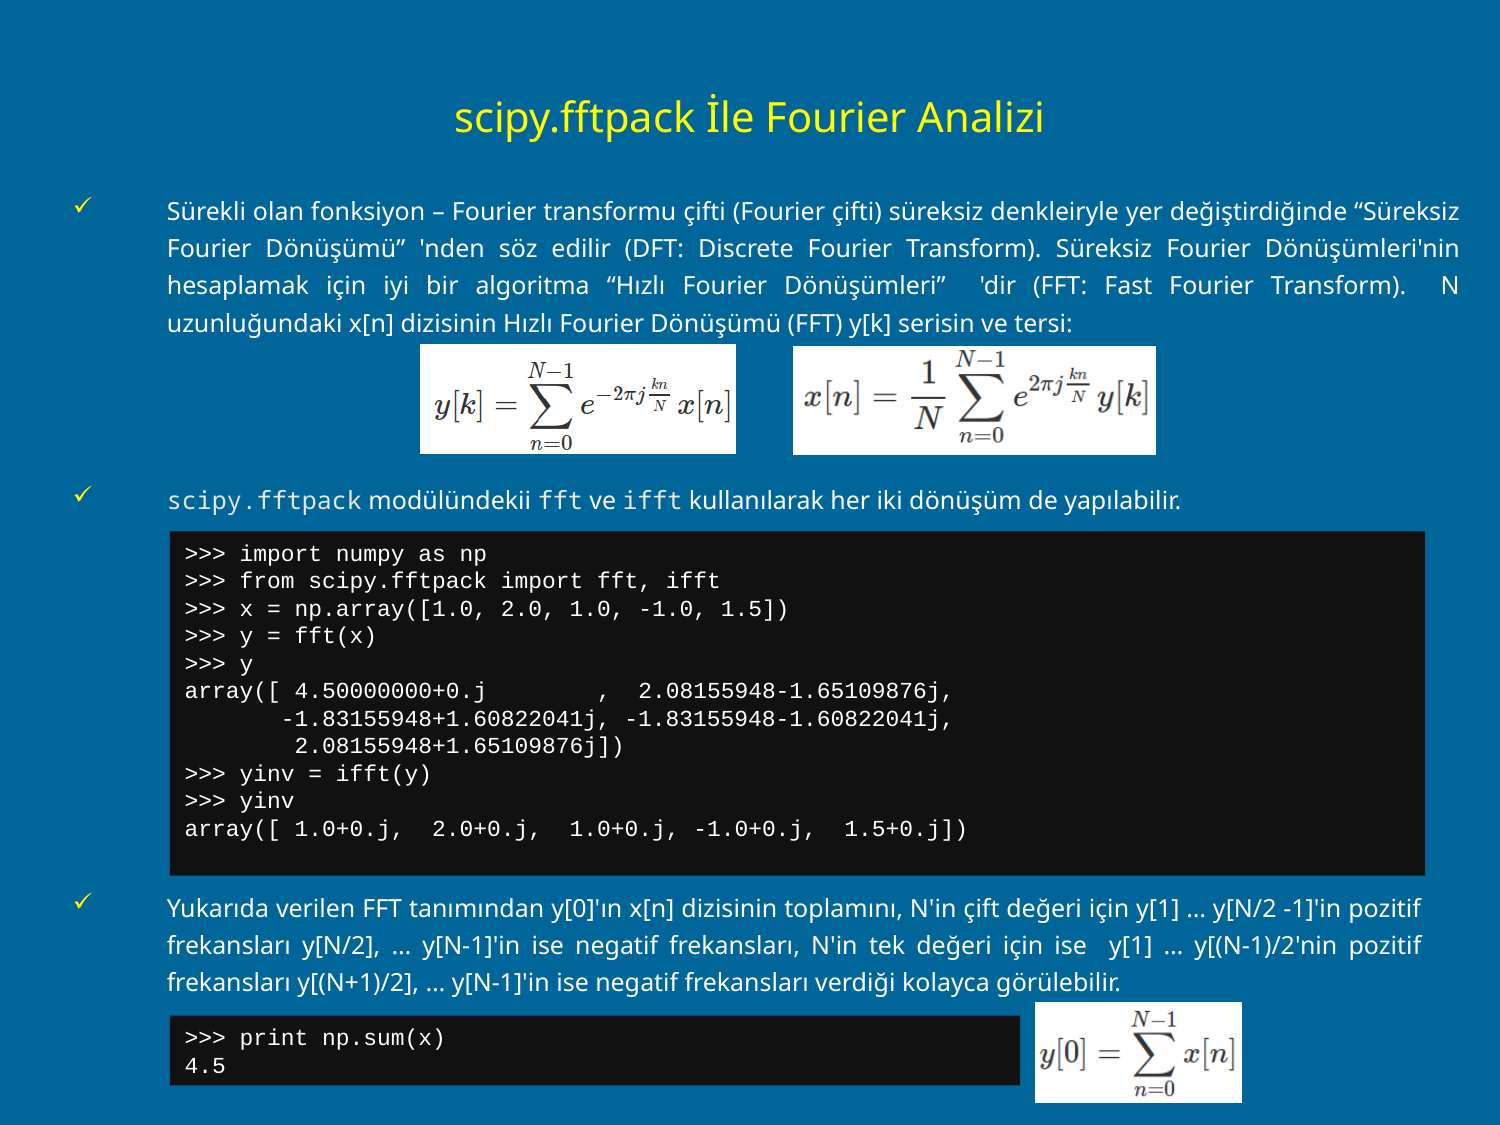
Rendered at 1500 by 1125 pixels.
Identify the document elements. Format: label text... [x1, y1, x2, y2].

list scipy.fftpack modülündekii fft ve ifft kullanılarak her iki dönüşüm de yapılabilir. [21, 468, 1488, 526]
text_box >>> print np.sum(x) 4.5 [169, 1015, 1021, 1086]
picture [1036, 1003, 1241, 1102]
title scipy.fftpack İle Fourier Analizi [146, 62, 1354, 169]
picture [794, 347, 1155, 454]
list Yukarıda verilen FFT tanımından y[0]'ın x[n] dizisinin toplamını, N'in çift değeri için y[1] … y[N/2 -1]'in pozitif frekansları y[N/2], … y[N-1]'in ise negatif frekansları, N'in tek değeri için ise y[1] … y[(N-1)/2'nin pozitif frekansları y[(N+1)/2], … y[N-1]'in ise negatif frekansları verdiği kolayca görülebilir. [21, 876, 1488, 970]
list Sürekli olan fonksiyon – Fourier transformu çifti (Fourier çifti) süreksiz denkleiryle yer değiştirdiğinde “Süreksiz Fourier Dönüşümü” 'nden söz edilir (DFT: Discrete Fourier Transform). Süreksiz Fourier Dönüşümleri'nin hesaplamak için iyi bir algoritma “Hızlı Fourier Dönüşümleri” 'dir (FFT: Fast Fourier Transform). N uzunluğundaki x[n] dizisinin Hızlı Fourier Dönüşümü (FFT) y[k] serisin ve tersi: [21, 179, 1488, 346]
text_box >>> import numpy as np >>> from scipy.fftpack import fft, ifft >>> x = np.array([1.0, 2.0, 1.0, -1.0, 1.5]) >>> y = fft(x) >>> y array([ 4.50000000+0.j , 2.08155948-1.65109876j, -1.83155948+1.60822041j, -1.83155948-1.60822041j, 2.08155948+1.65109876j]) >>> yinv = ifft(y) >>> yinv array([ 1.0+0.j, 2.0+0.j, 1.0+0.j, -1.0+0.j, 1.5+0.j]) [169, 531, 1426, 876]
picture [421, 345, 735, 453]
